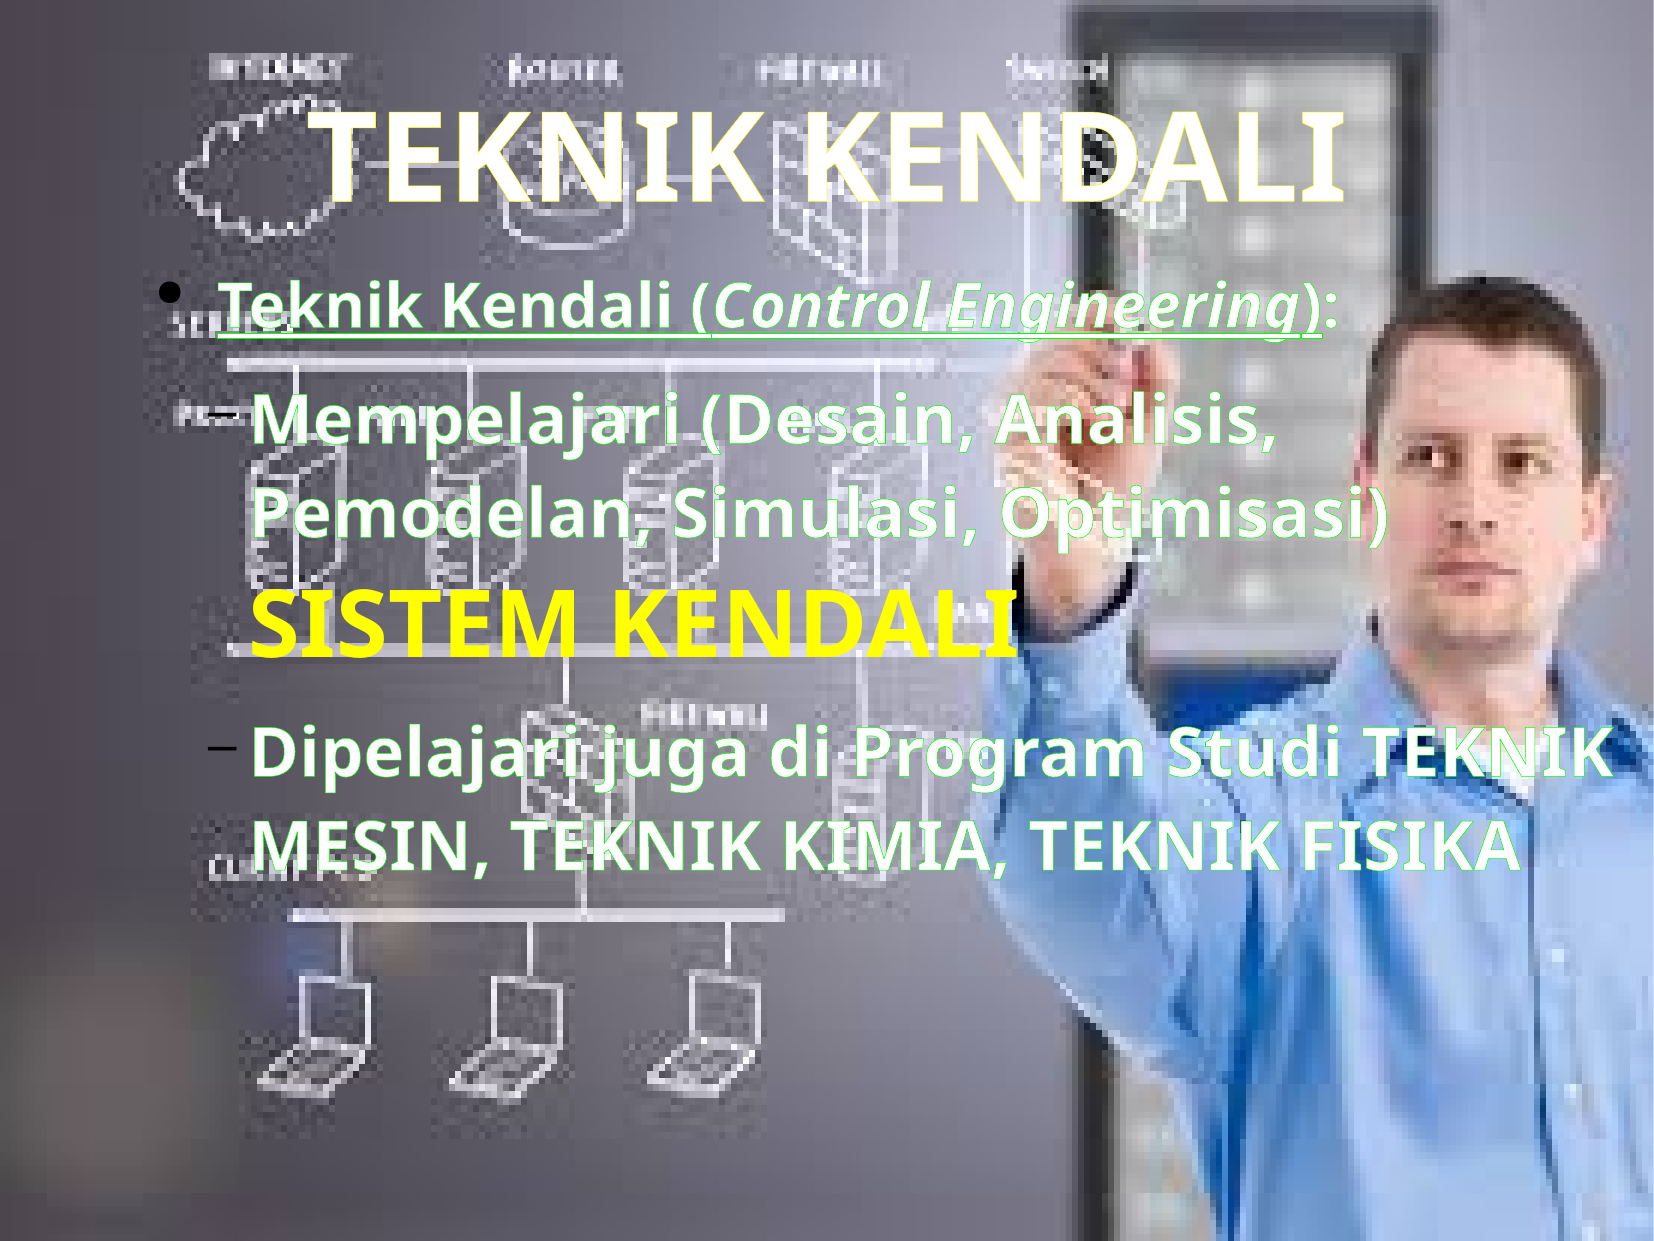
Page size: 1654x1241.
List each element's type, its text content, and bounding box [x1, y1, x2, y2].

list Teknik Kendali (Control Engineering): Mempelajari (Desain, Analisis, Pemodelan, Simulasi, Optimisasi) SISTEM KENDALI Dipelajari juga di Program Studi TEKNIK MESIN, TEKNIK KIMIA, TEKNIK FISIKA [141, 237, 1630, 957]
picture [0, 0, 1654, 1241]
title TEKNIK KENDALI [82, 49, 1571, 257]
